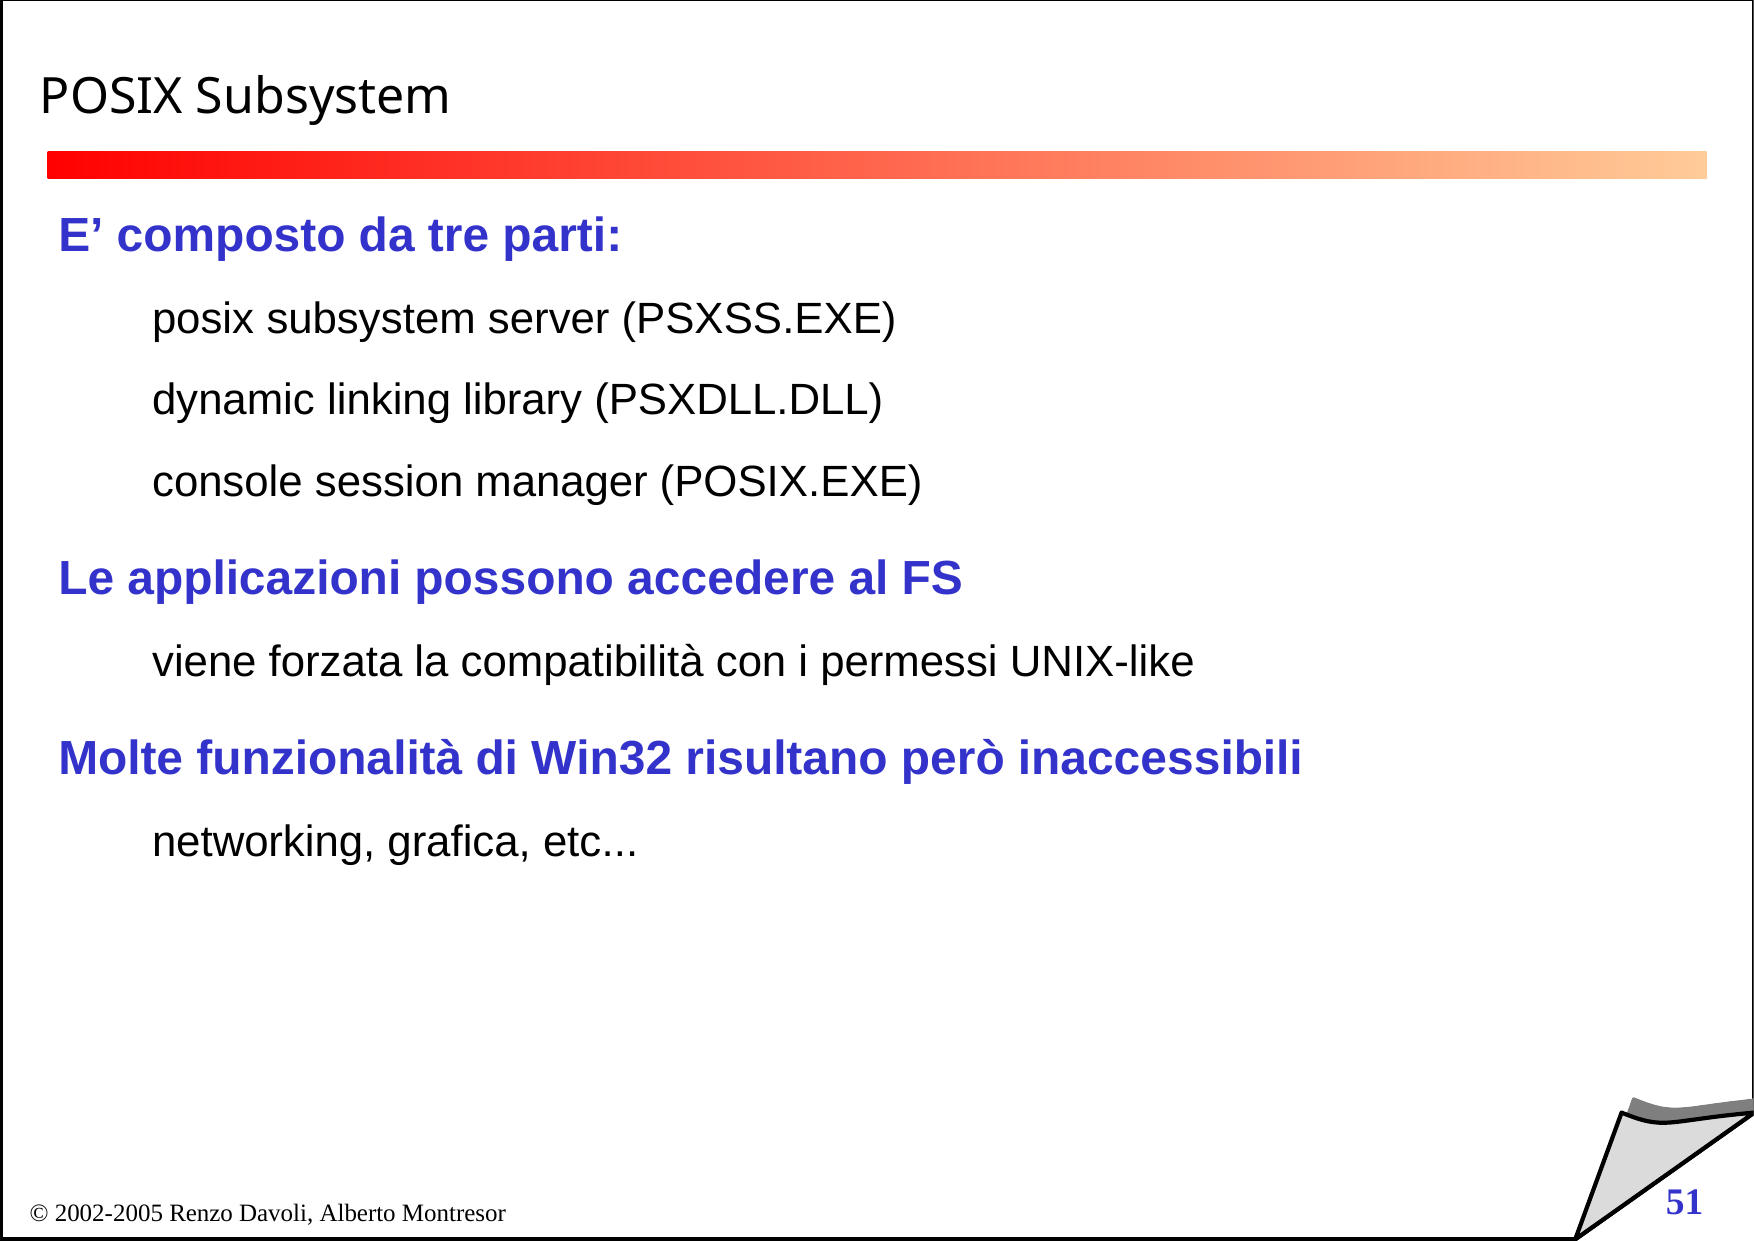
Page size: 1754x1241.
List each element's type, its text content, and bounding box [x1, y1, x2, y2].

title POSIX Subsystem [40, 49, 1713, 144]
list E’ composto da tre parti: posix subsystem server (PSXSS.EXE) dynamic linking library (PSXDLL.DLL) console session manager (POSIX.EXE) Le applicazioni possono accedere al FS viene forzata la compatibilità con i permessi UNIX-like Molte funzionalità di Win32 risultano però inaccessibili networking, grafica, etc... [58, 206, 1695, 934]
